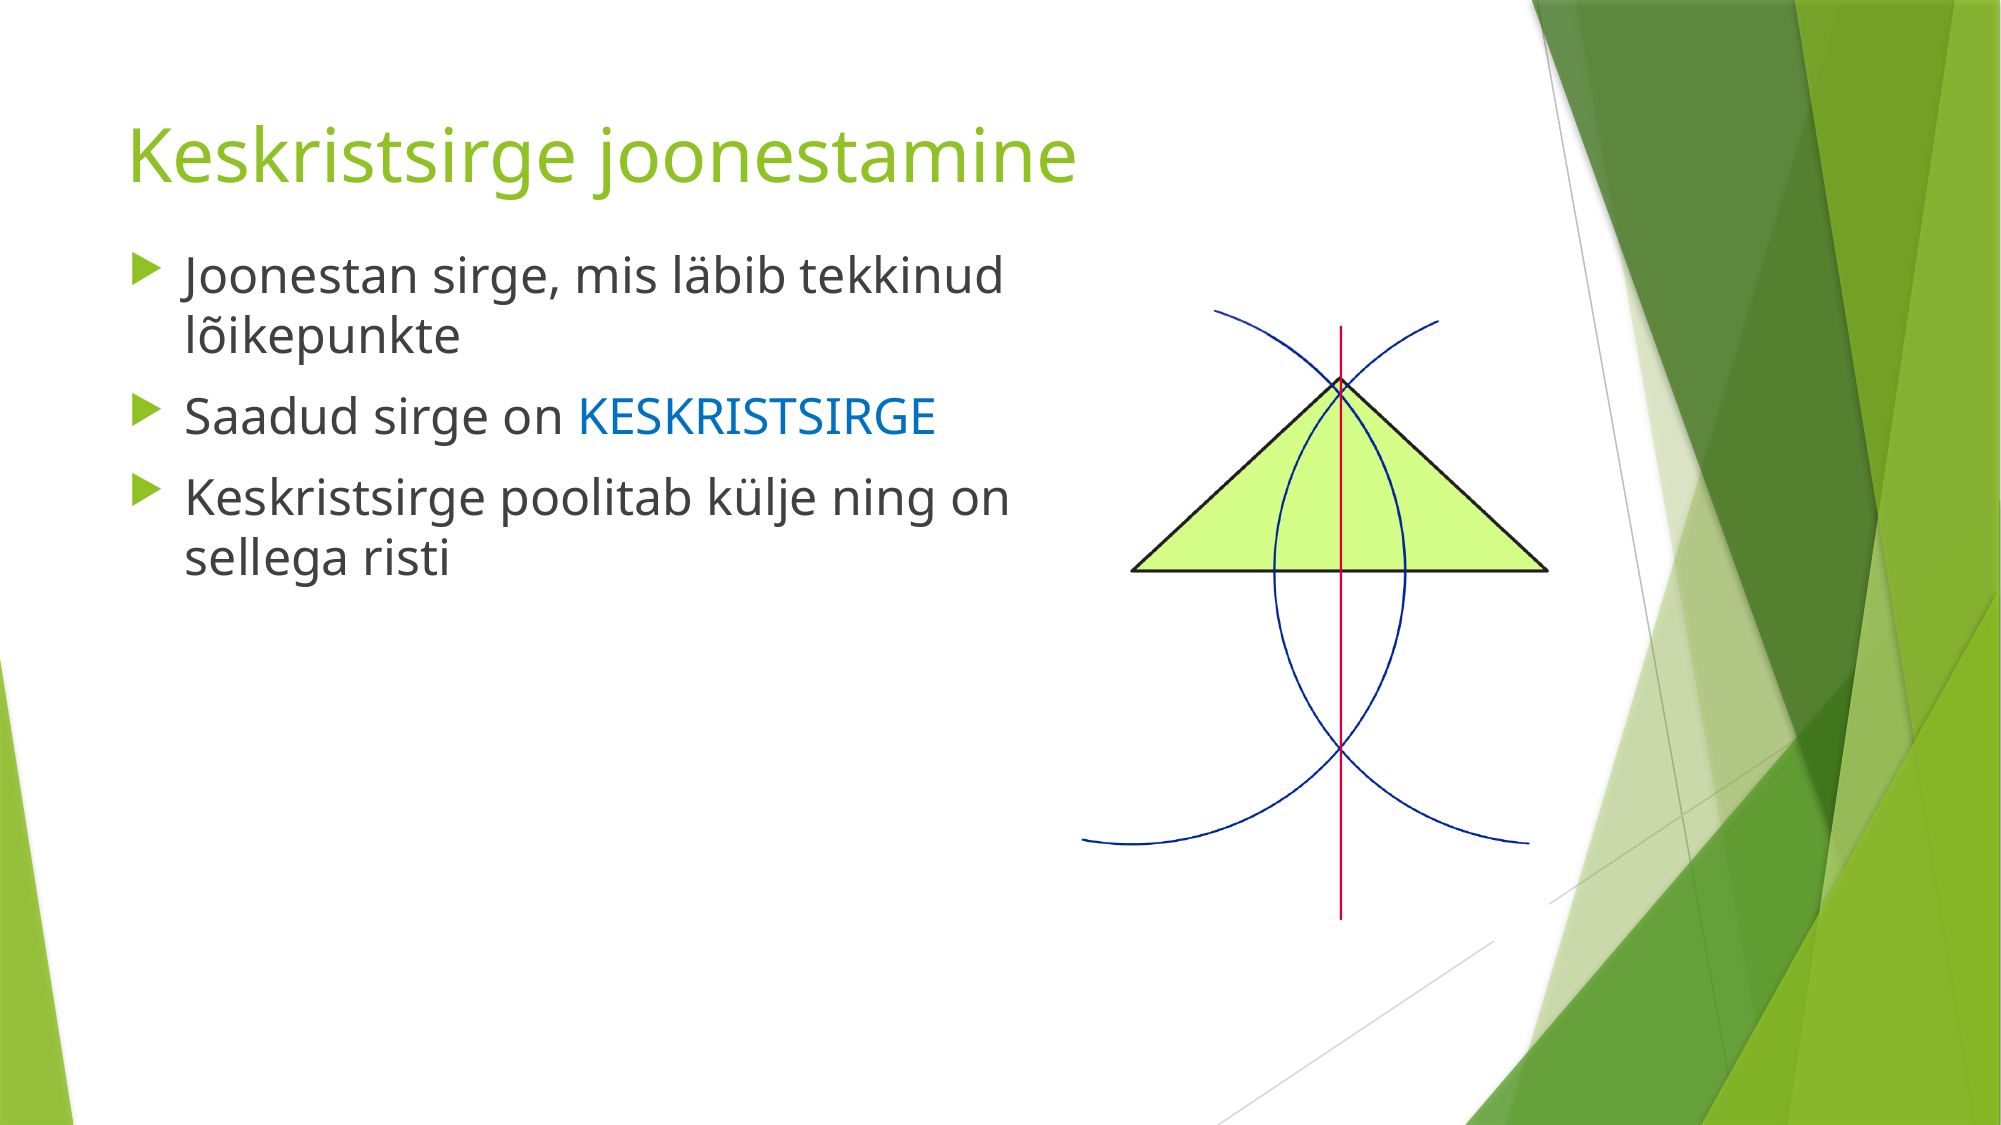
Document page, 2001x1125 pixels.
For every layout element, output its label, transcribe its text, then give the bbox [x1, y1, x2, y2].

list Joonestan sirge, mis läbib tekkinud lõikepunkte Saadud sirge on KESKRISTSIRGE Keskristsirge poolitab külje ning on sellega risti [113, 236, 1093, 1063]
picture [1062, 265, 1549, 941]
title Keskristsirge joonestamine [111, 99, 1522, 317]
